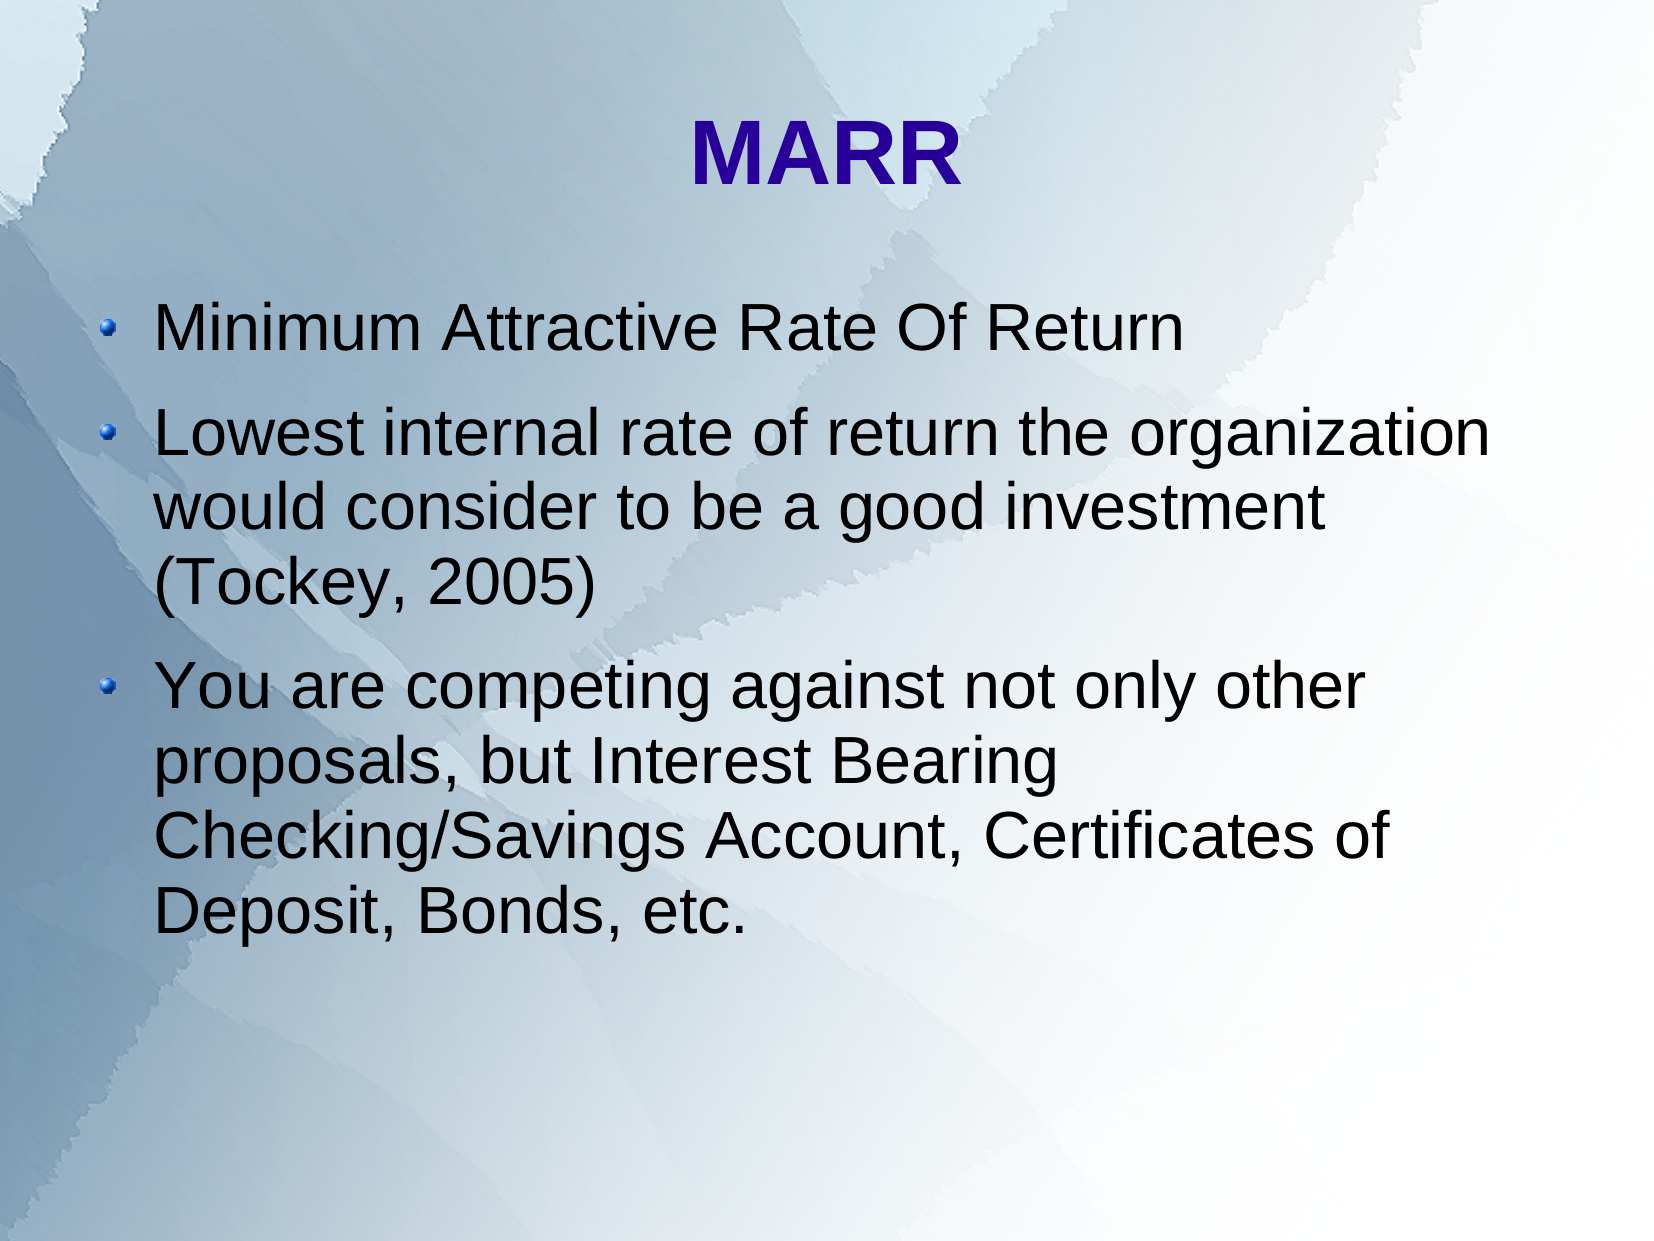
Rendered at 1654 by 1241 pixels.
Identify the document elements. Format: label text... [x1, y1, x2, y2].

list Minimum Attractive Rate Of Return Lowest internal rate of return the organization would consider to be a good investment (Tockey, 2005) You are competing against not only other proposals, but Interest Bearing Checking/Savings Account, Certificates of Deposit, Bonds, etc. [82, 290, 1571, 1094]
picture [0, 0, 1654, 1241]
title MARR [82, 56, 1571, 250]
